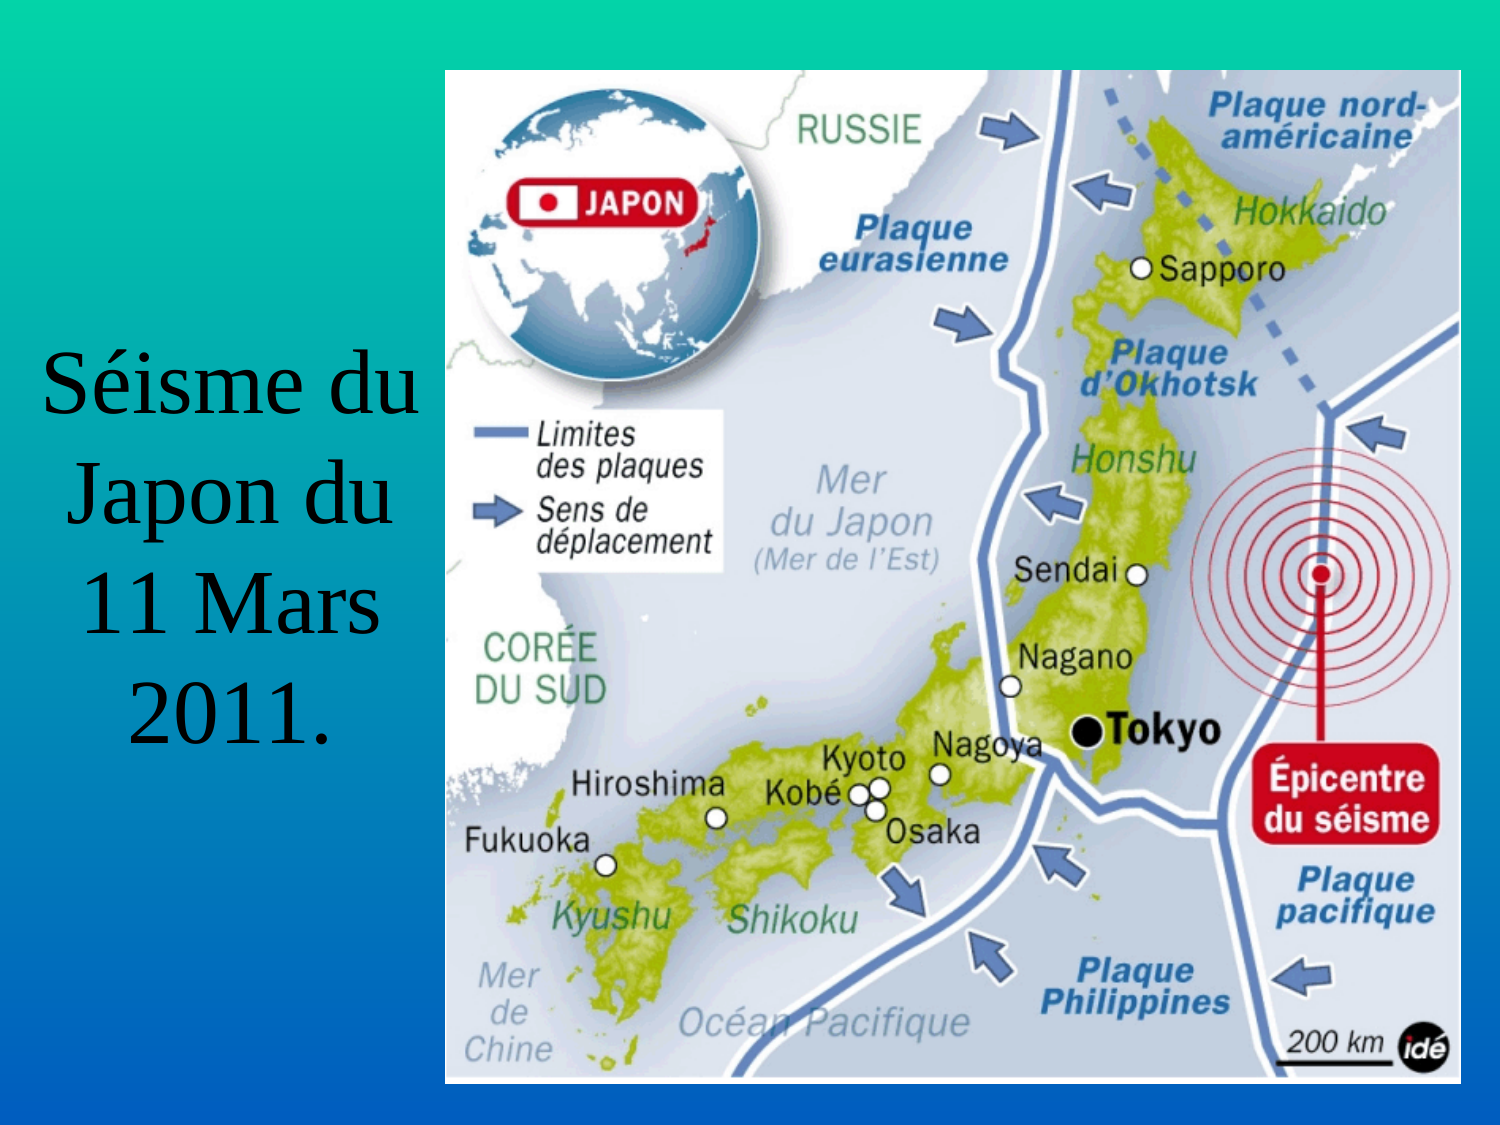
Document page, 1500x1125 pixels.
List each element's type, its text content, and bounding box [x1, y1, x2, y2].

picture [445, 70, 1500, 1084]
text_box Séisme du Japon du 11 Mars 2011. [0, 269, 445, 815]
